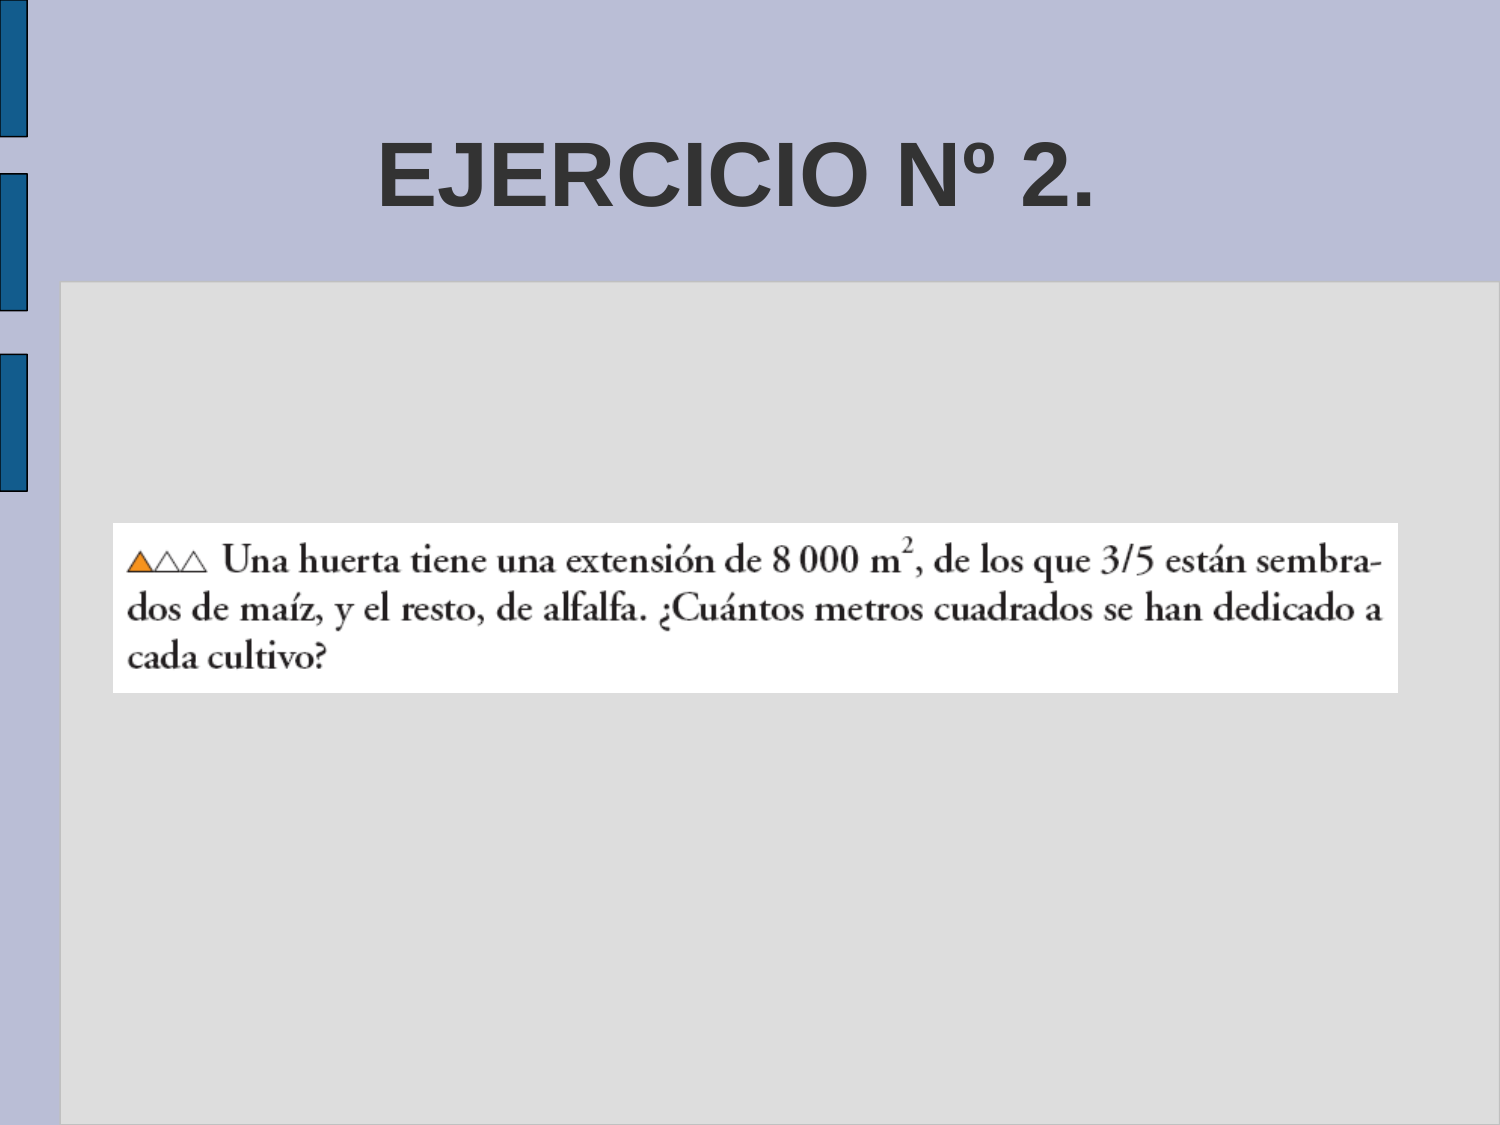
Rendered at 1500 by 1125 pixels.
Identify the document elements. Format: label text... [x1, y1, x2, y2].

title EJERCICIO Nº 2. [110, 80, 1391, 271]
picture [113, 523, 1398, 693]
